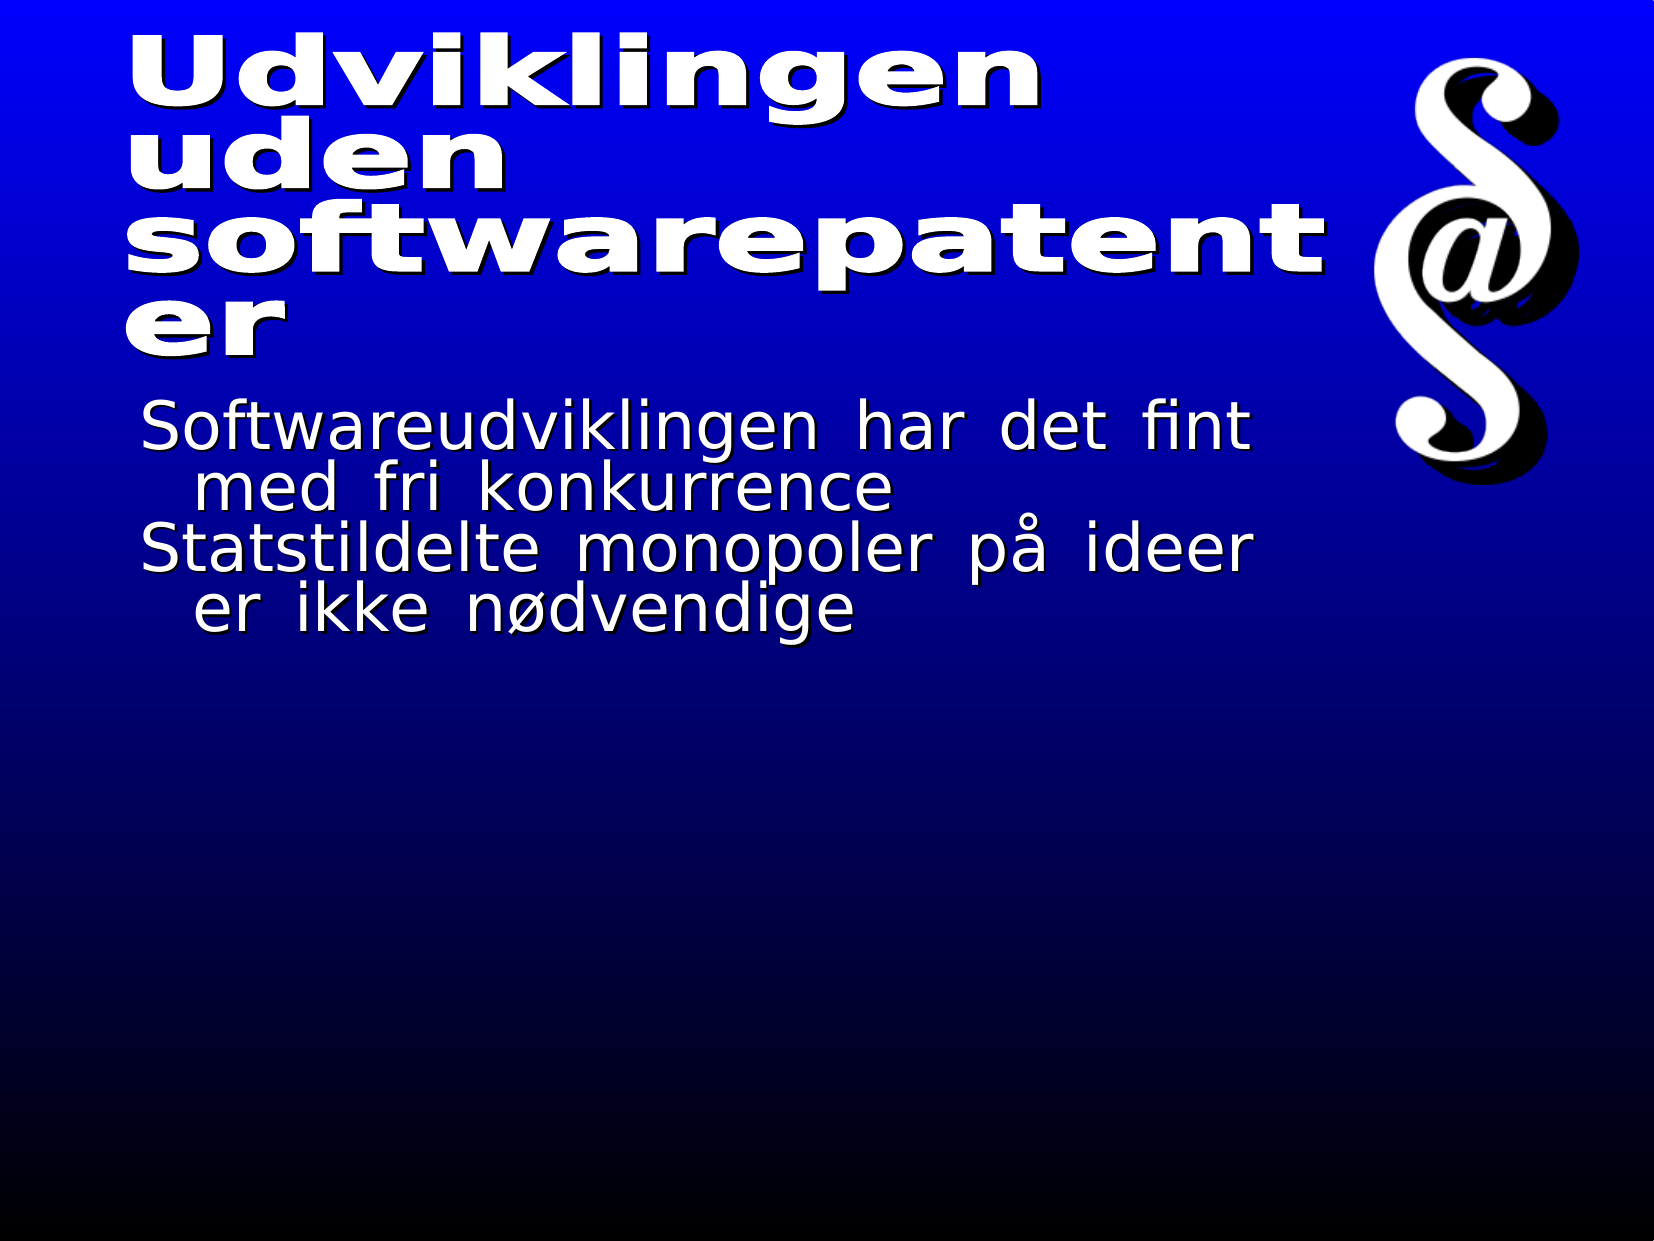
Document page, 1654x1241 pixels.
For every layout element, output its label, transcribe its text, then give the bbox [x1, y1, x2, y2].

list Softwareudviklingen har det fint med fri konkurrence Statstildelte monopoler på ideer er ikke nødvendige [121, 403, 1329, 1127]
picture [1357, 44, 1595, 488]
title Udviklingen uden softwarepatenter [121, 99, 1374, 313]
